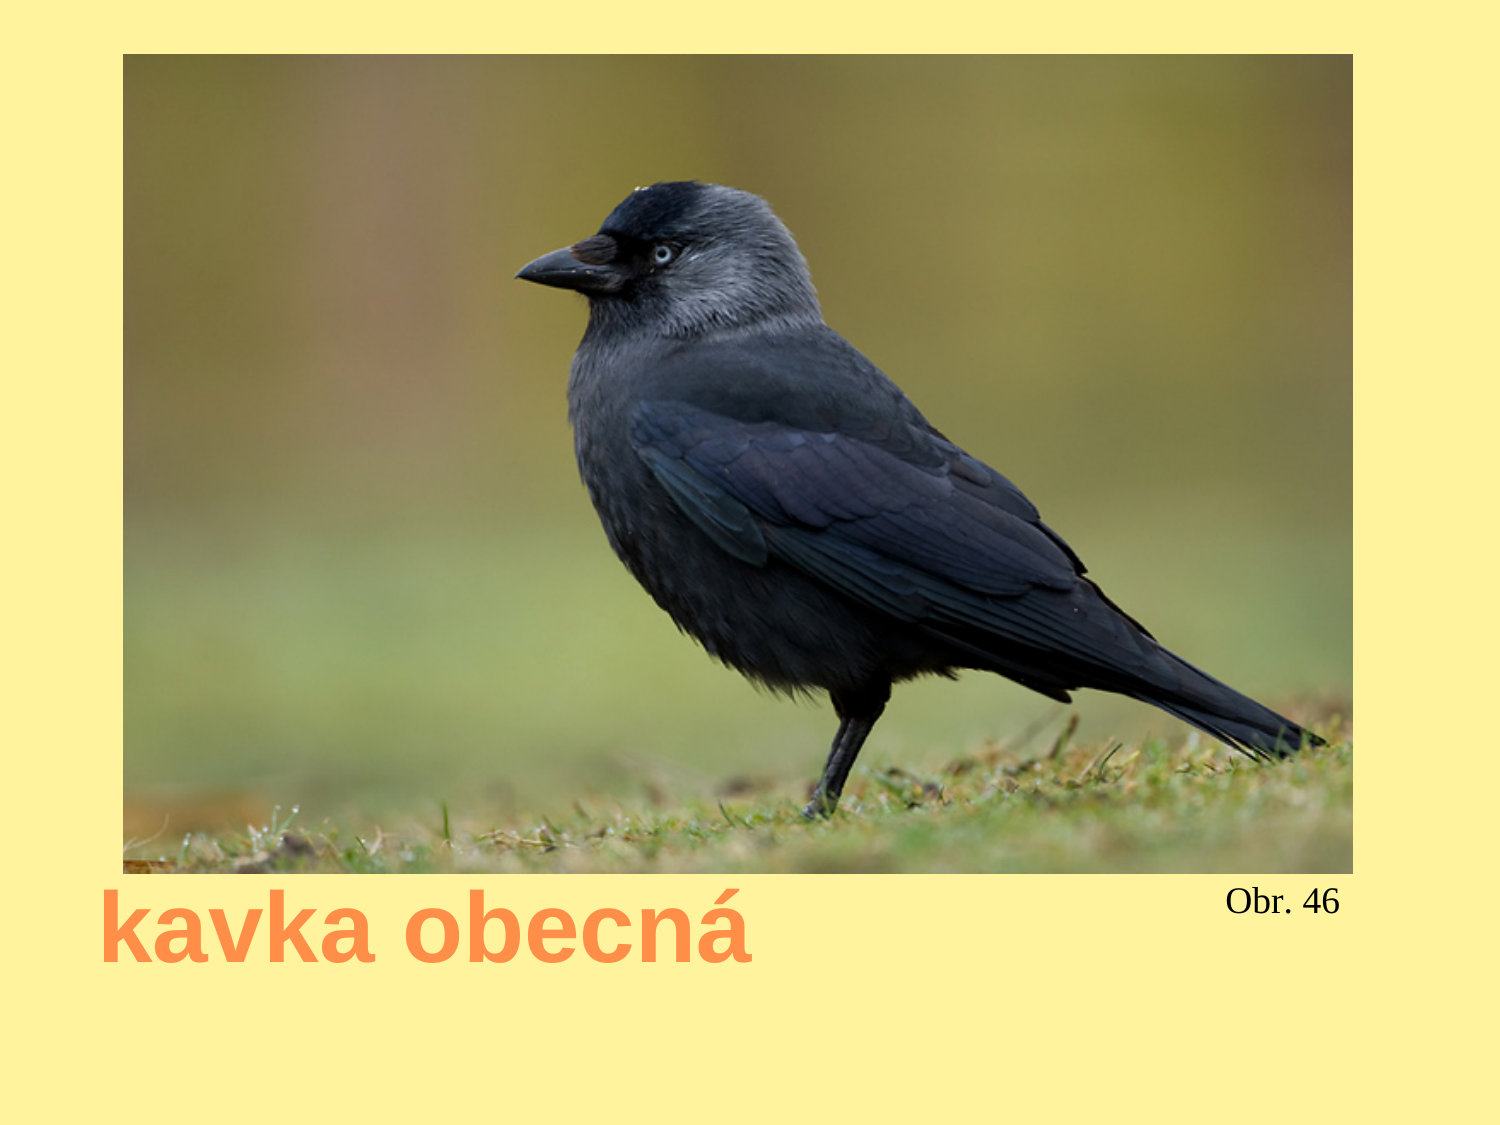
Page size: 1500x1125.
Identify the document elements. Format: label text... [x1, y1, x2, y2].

text_box Obr. 46 [1210, 867, 1365, 929]
title kavka obecná [82, 817, 1426, 991]
picture [123, 54, 1353, 874]
